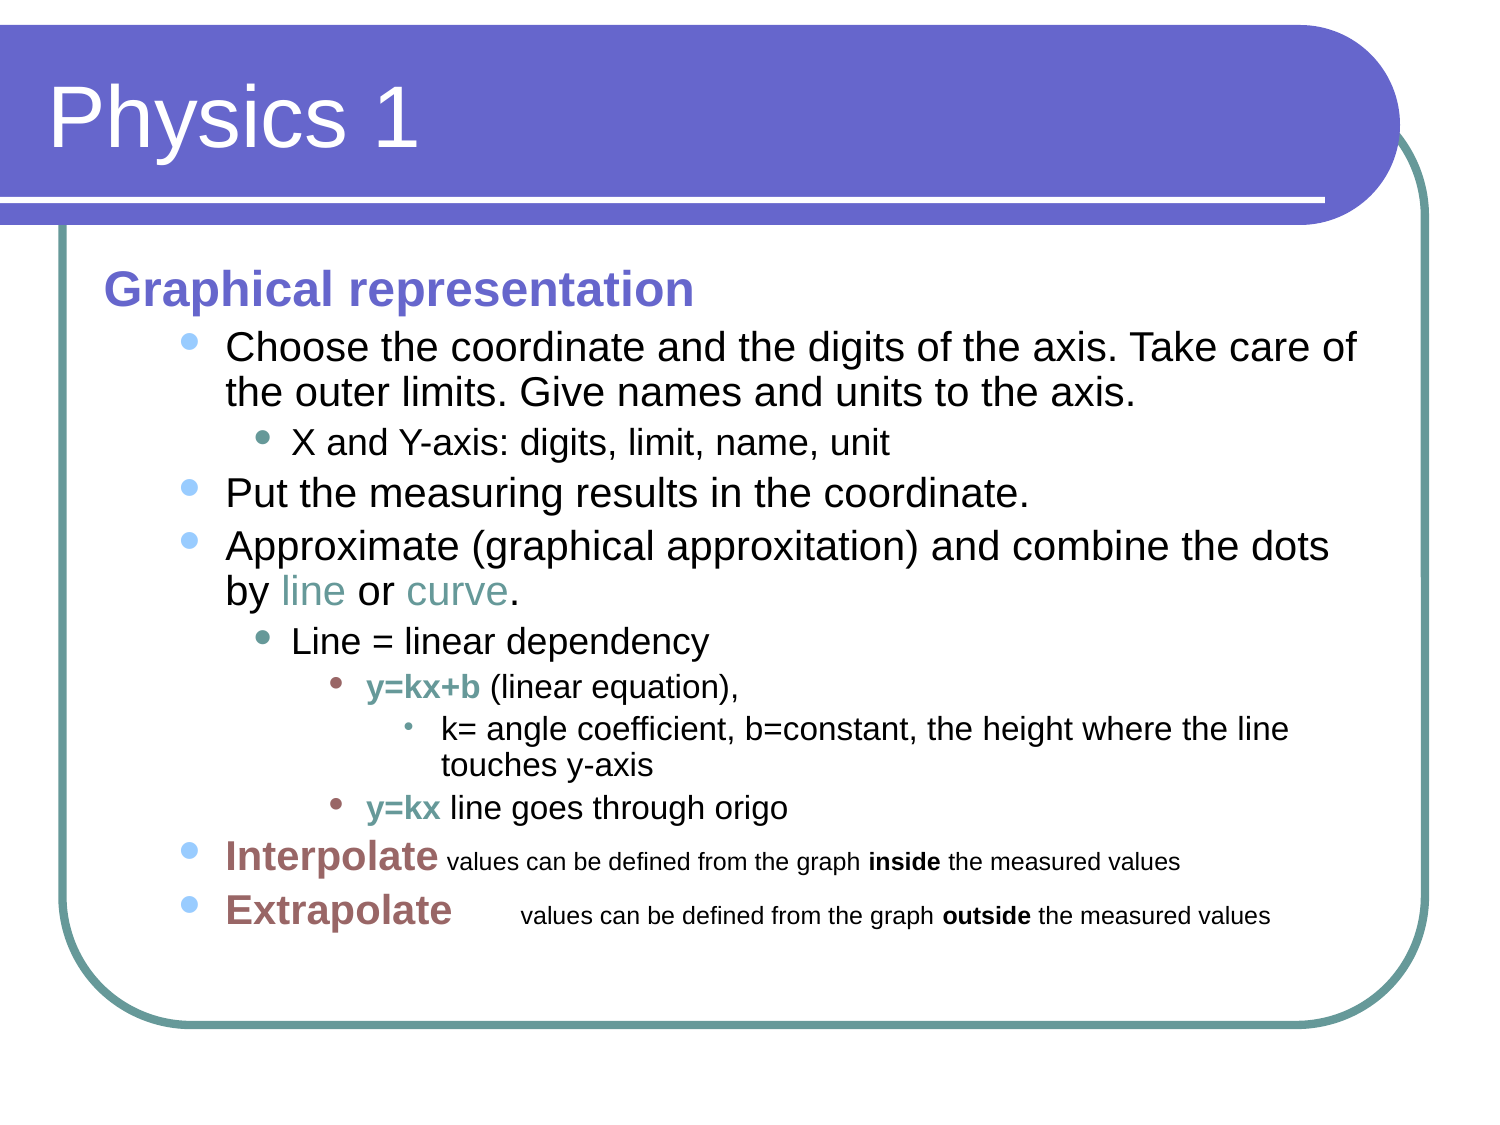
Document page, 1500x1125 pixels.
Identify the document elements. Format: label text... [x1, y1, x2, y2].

list Graphical representation Choose the coordinate and the digits of the axis. Take care of the outer limits. Give names and units to the axis. X and Y-axis: digits, limit, name, unit Put the measuring results in the coordinate. Approximate (graphical approxitation) and combine the dots by line or curve. Line = linear dependency y=kx+b (linear equation), k= angle coefficient, b=constant, the height where the line touches y-axis y=kx line goes through origo Interpolate values can be defined from the graph inside the measured values Extrapolate values can be defined from the graph outside the measured values [88, 255, 1389, 981]
title Physics 1 [32, 37, 1347, 188]
